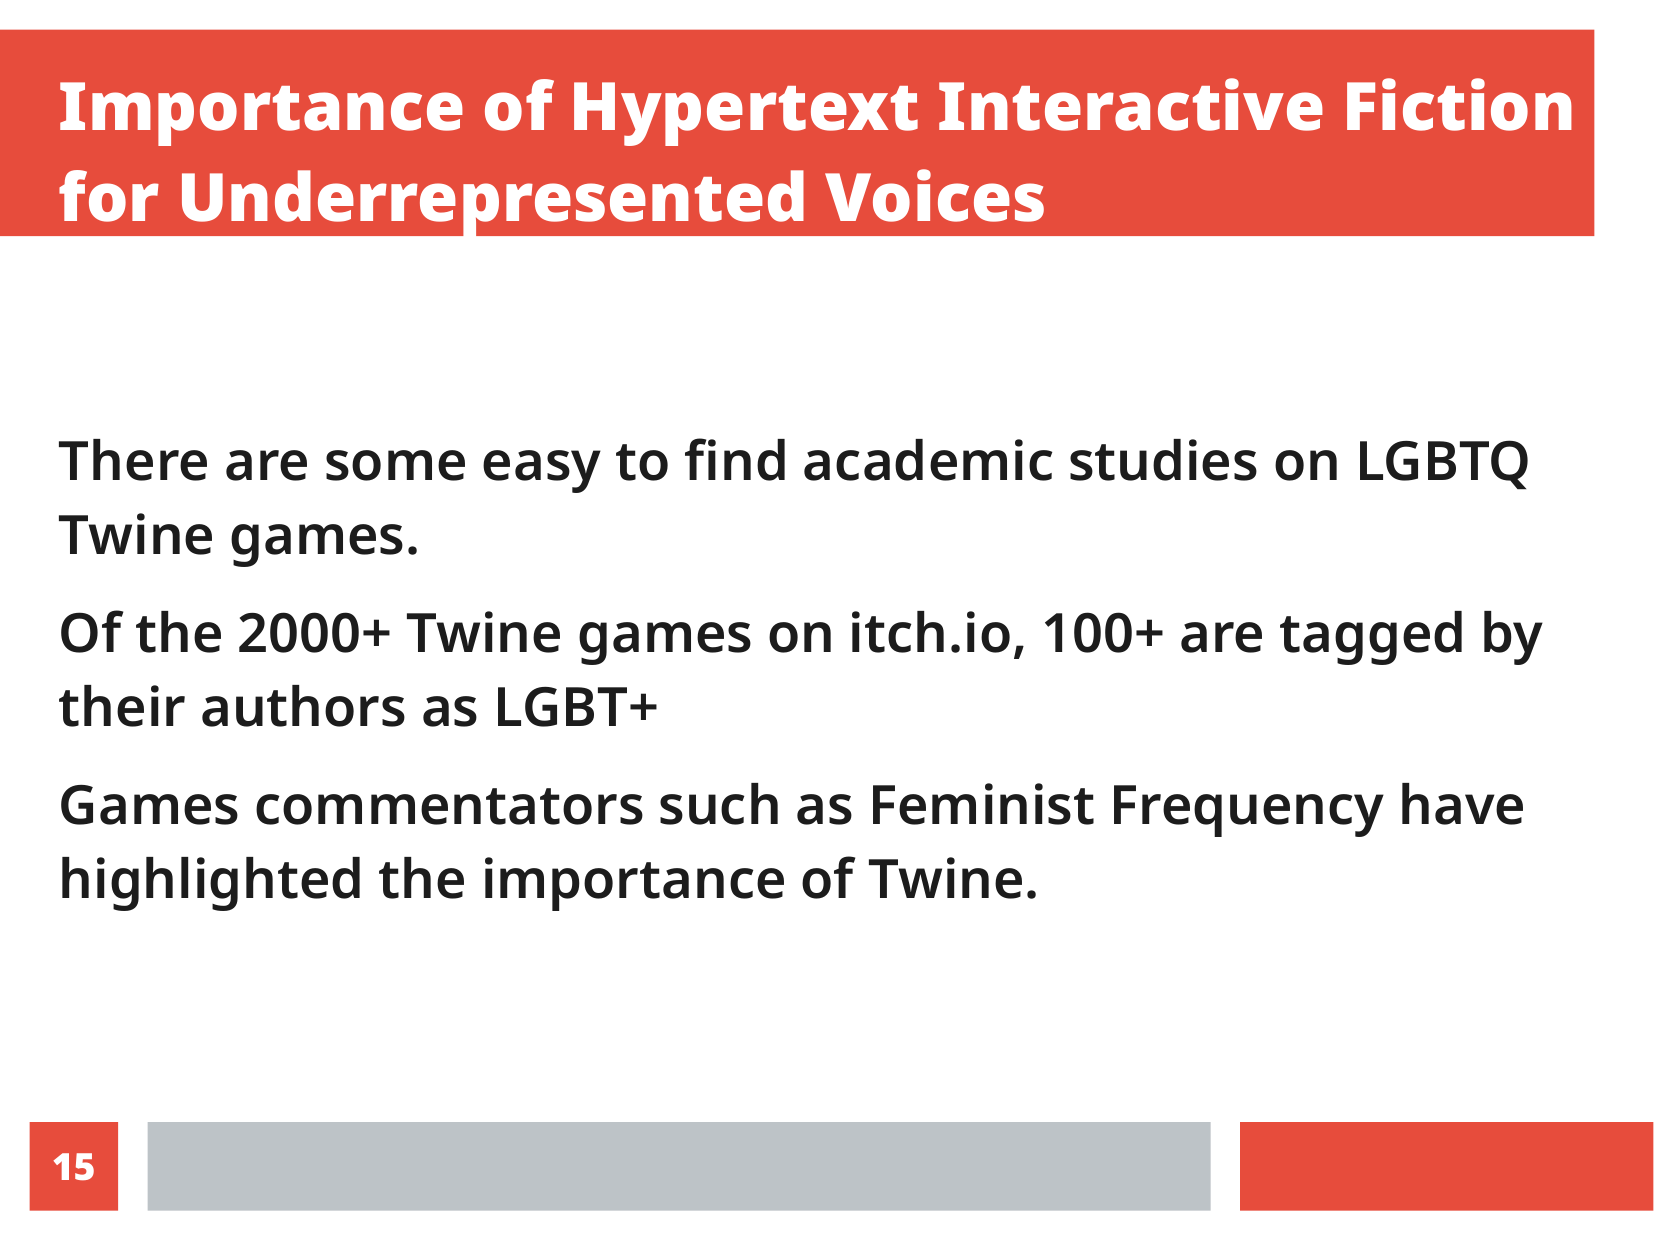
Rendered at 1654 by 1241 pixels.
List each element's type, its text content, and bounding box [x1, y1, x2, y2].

title Importance of Hypertext Interactive Fiction for Underrepresented Voices [59, 59, 1595, 207]
list There are some easy to find academic studies on LGBTQ Twine games. Of the 2000+ Twine games on itch.io, 100+ are tagged by their authors as LGBT+ Games commentators such as Feminist Frequency have highlighted the importance of Twine. [59, 324, 1565, 1093]
